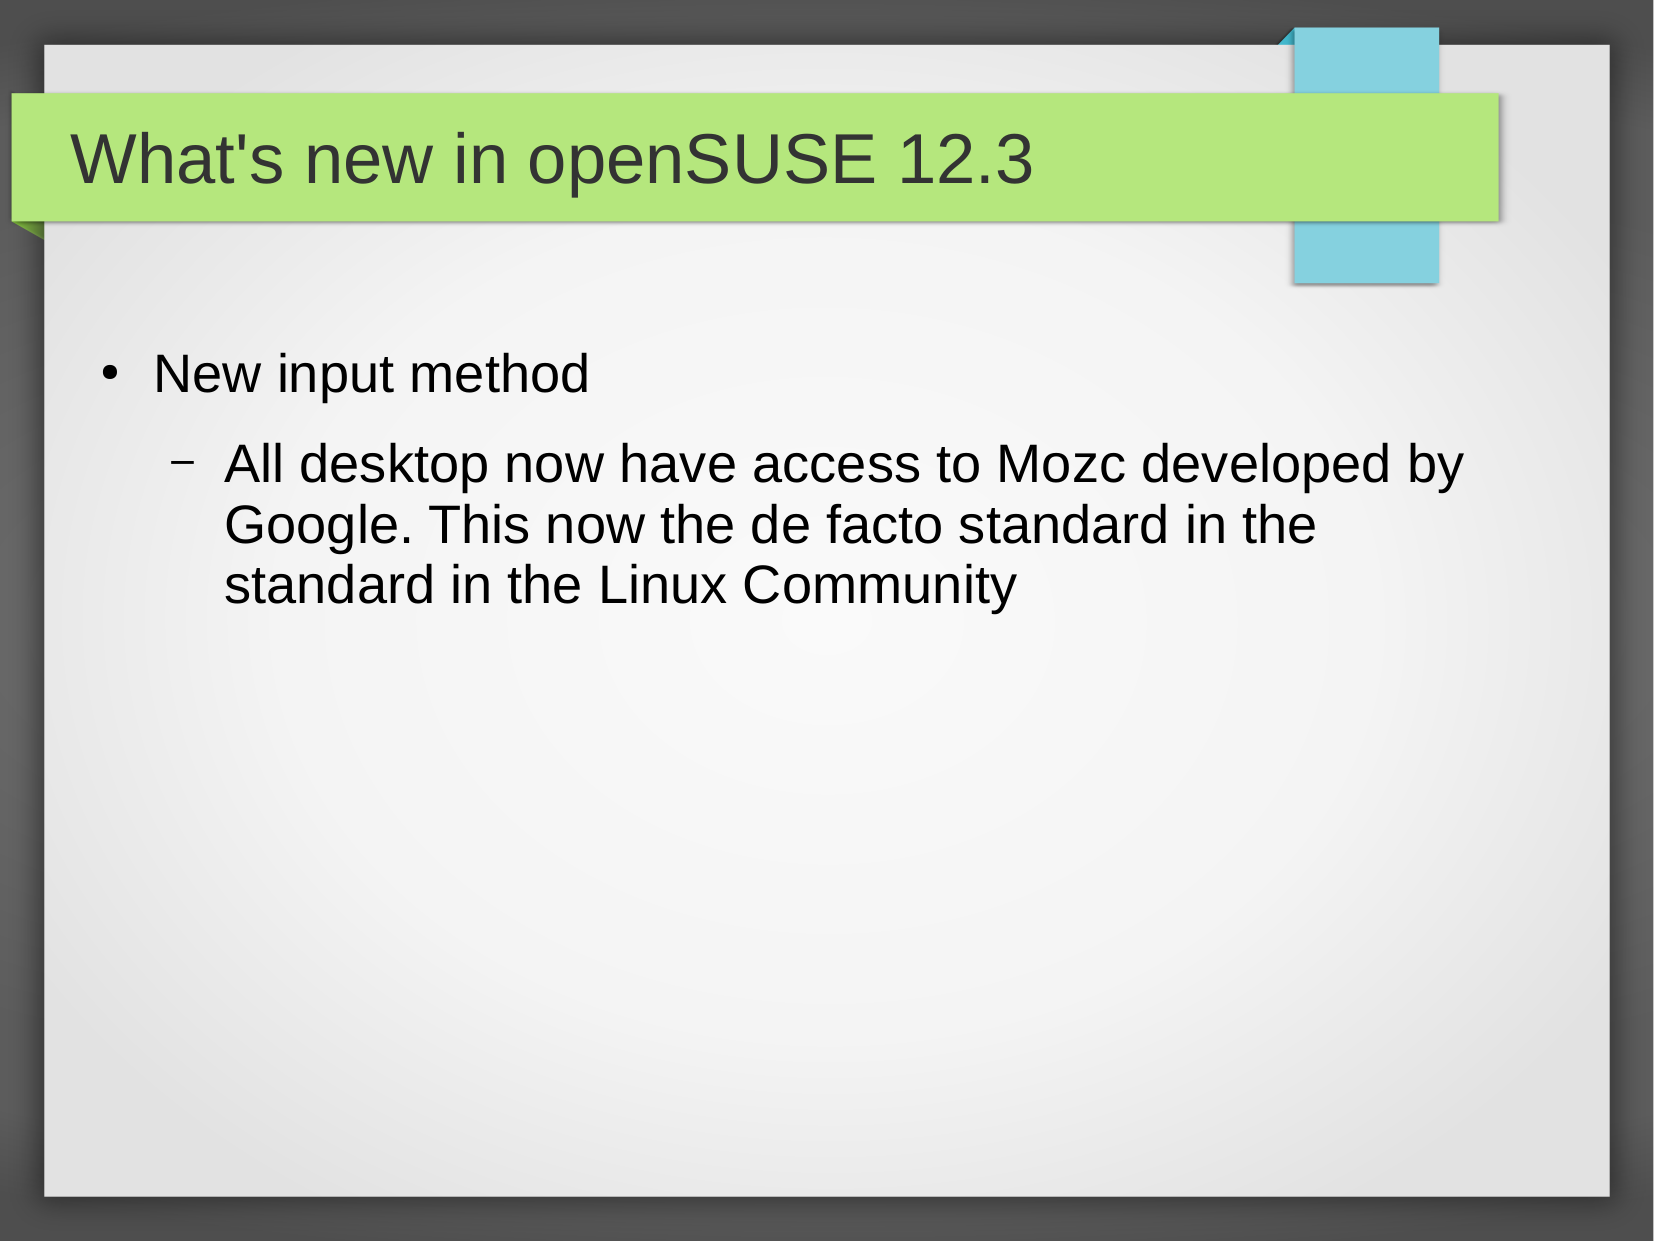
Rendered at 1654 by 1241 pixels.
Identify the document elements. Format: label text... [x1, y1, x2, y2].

title What's new in openSUSE 12.3 [70, 106, 1229, 213]
picture [0, 0, 1654, 1241]
list New input method All desktop now have access to Mozc developed by Google. This now the de facto standard in the standard in the Linux Community [82, 343, 1538, 1063]
